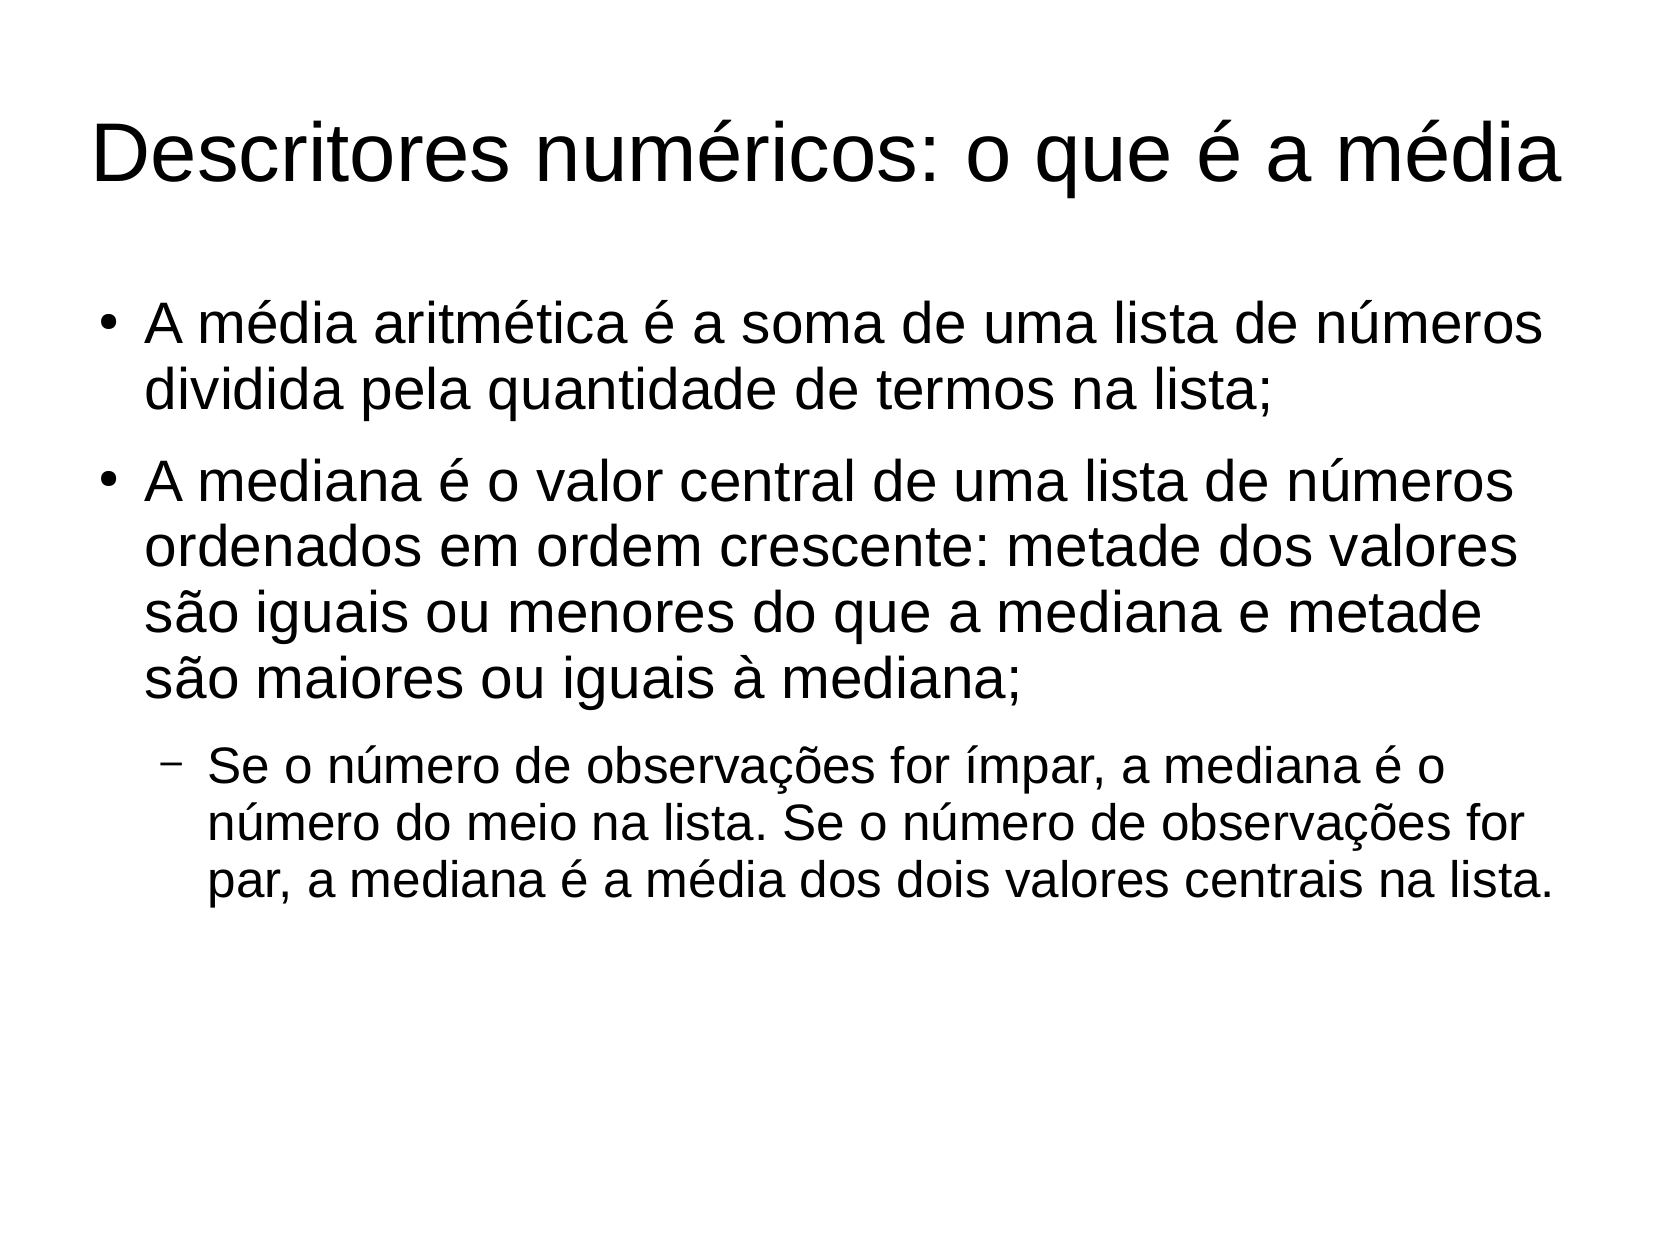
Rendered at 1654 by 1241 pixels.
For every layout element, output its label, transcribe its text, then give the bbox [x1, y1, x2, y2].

title Descritores numéricos: o que é a média [82, 49, 1571, 257]
list A média aritmética é a soma de uma lista de números dividida pela quantidade de termos na lista; A mediana é o valor central de uma lista de números ordenados em ordem crescente: metade dos valores são iguais ou menores do que a mediana e metade são maiores ou iguais à mediana; Se o número de observações for ímpar, a mediana é o número do meio na lista. Se o número de observações for par, a mediana é a média dos dois valores centrais na lista. [82, 290, 1571, 1010]
